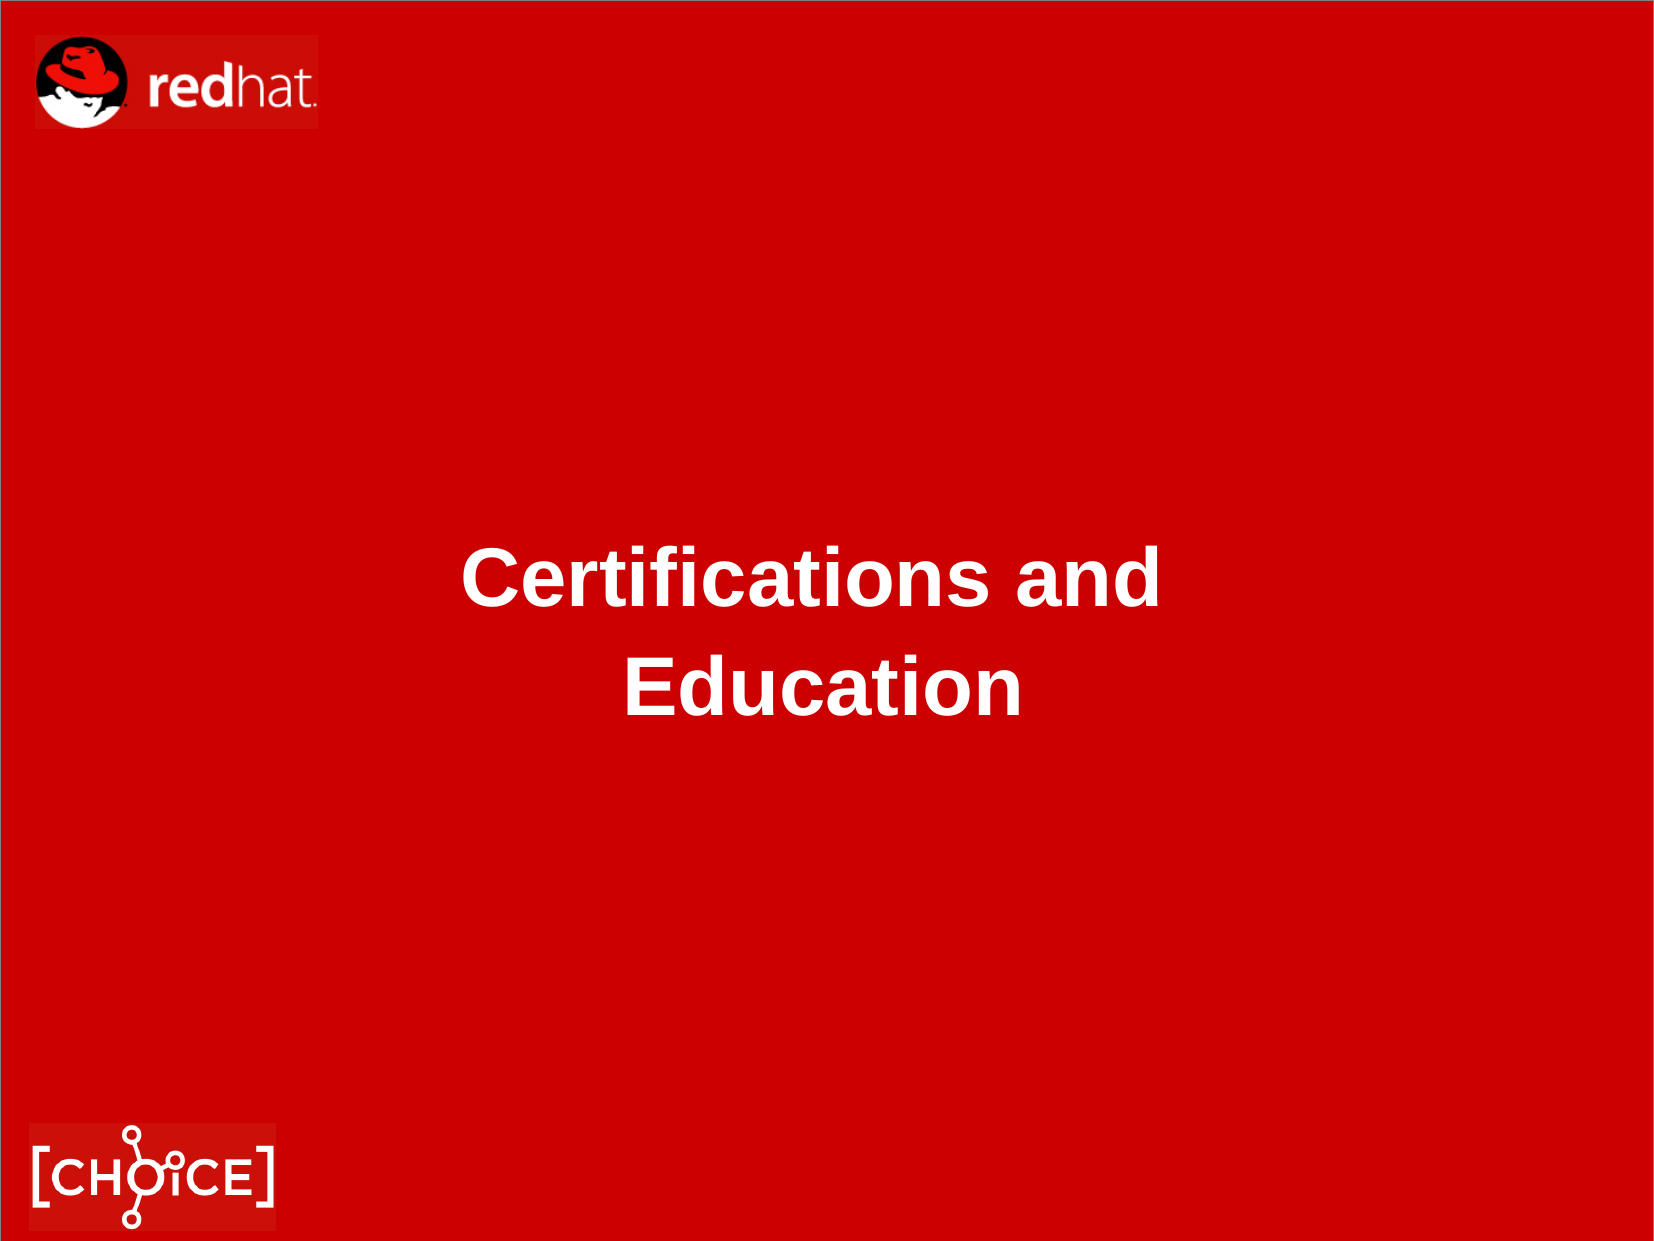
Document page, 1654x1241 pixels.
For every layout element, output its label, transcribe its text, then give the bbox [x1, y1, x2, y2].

subtitle Certifications and Education [120, 198, 1527, 1067]
picture [29, 1123, 276, 1231]
picture [35, 35, 318, 129]
